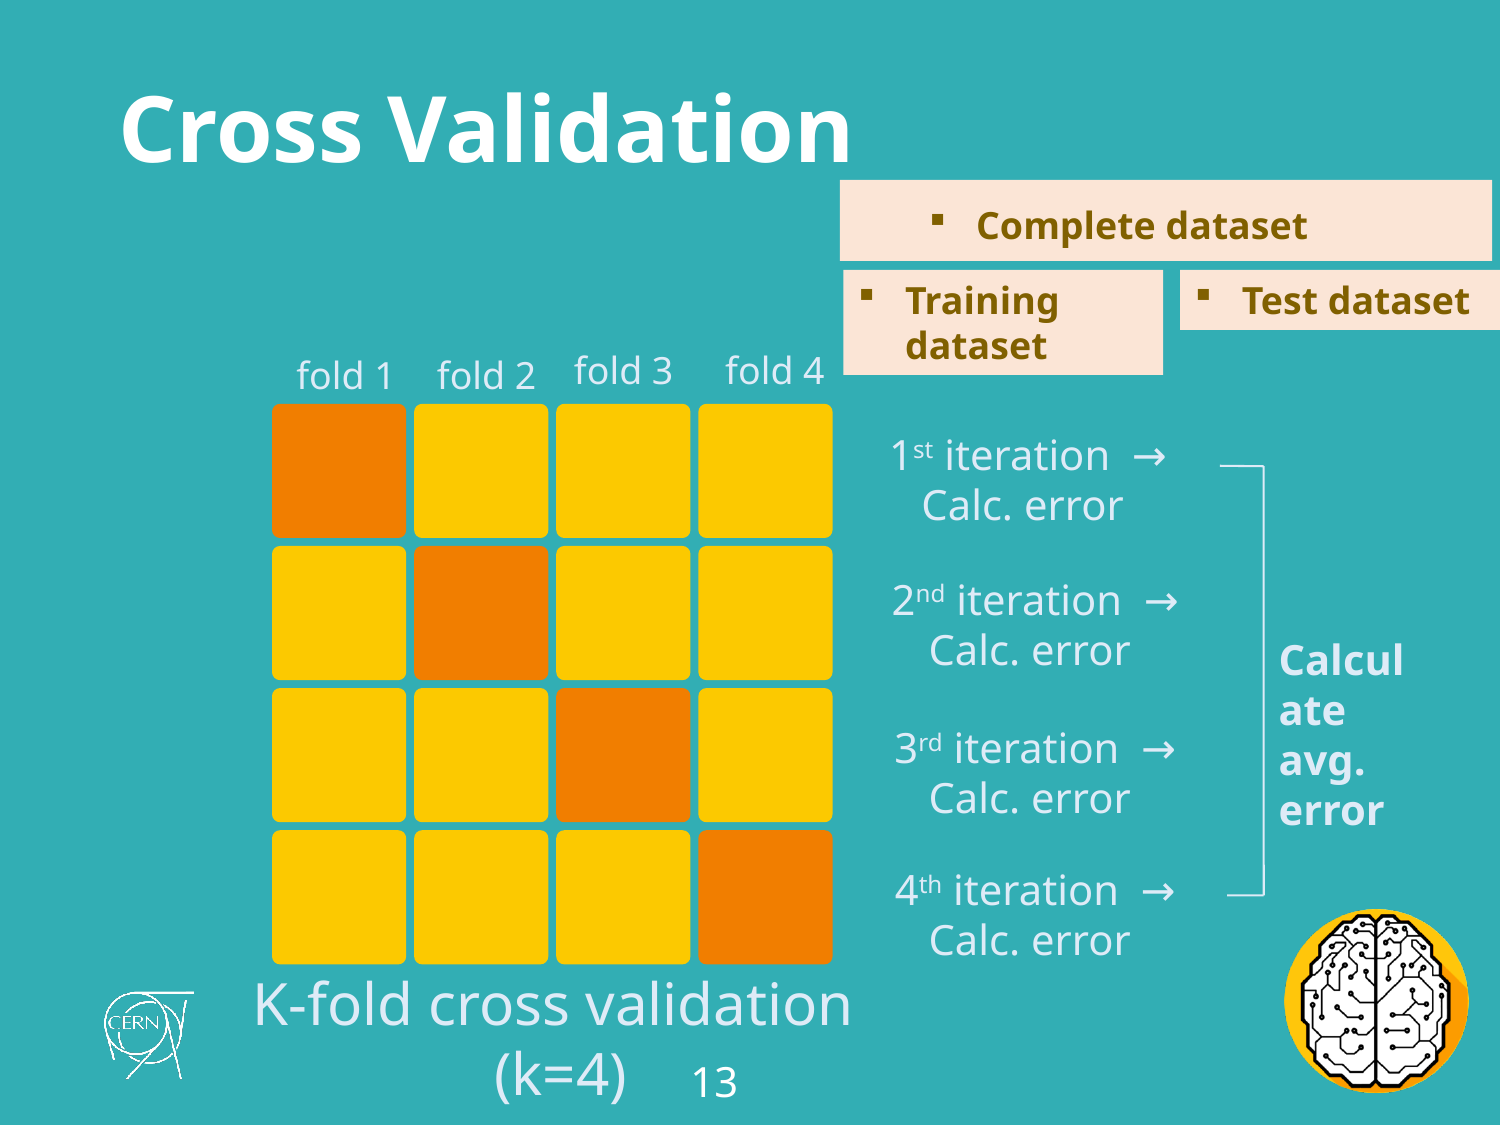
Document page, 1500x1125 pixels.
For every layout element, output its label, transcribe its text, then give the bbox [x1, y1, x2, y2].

text_box Test Set [835, 864, 841, 959]
text_box 1st iteration → Calc. error [836, 421, 1220, 537]
text_box Training dataset [843, 269, 1164, 375]
text_box Test dataset [1180, 269, 1500, 330]
text_box fold 2 [418, 344, 555, 401]
text_box 2nd iteration → Calc. error [843, 565, 1228, 681]
text_box fold 4 [706, 340, 844, 400]
slide_number <number> [545, 1054, 884, 1114]
picture [1277, 902, 1474, 1099]
text_box 3rd iteration → Calc. error [843, 714, 1228, 830]
text_box Complete dataset [914, 194, 1426, 255]
picture [103, 991, 163, 1080]
text_box [839, 179, 1493, 261]
text_box K-fold cross validation (k=4) [163, 959, 958, 1115]
picture [270, 401, 835, 967]
text_box fold 1 [277, 344, 415, 401]
title Cross Validation [103, 66, 1397, 199]
text_box fold 3 [555, 340, 693, 400]
text_box 4th iteration → Calc. error [843, 856, 1228, 972]
text_box Calculate avg. error [1265, 626, 1442, 842]
